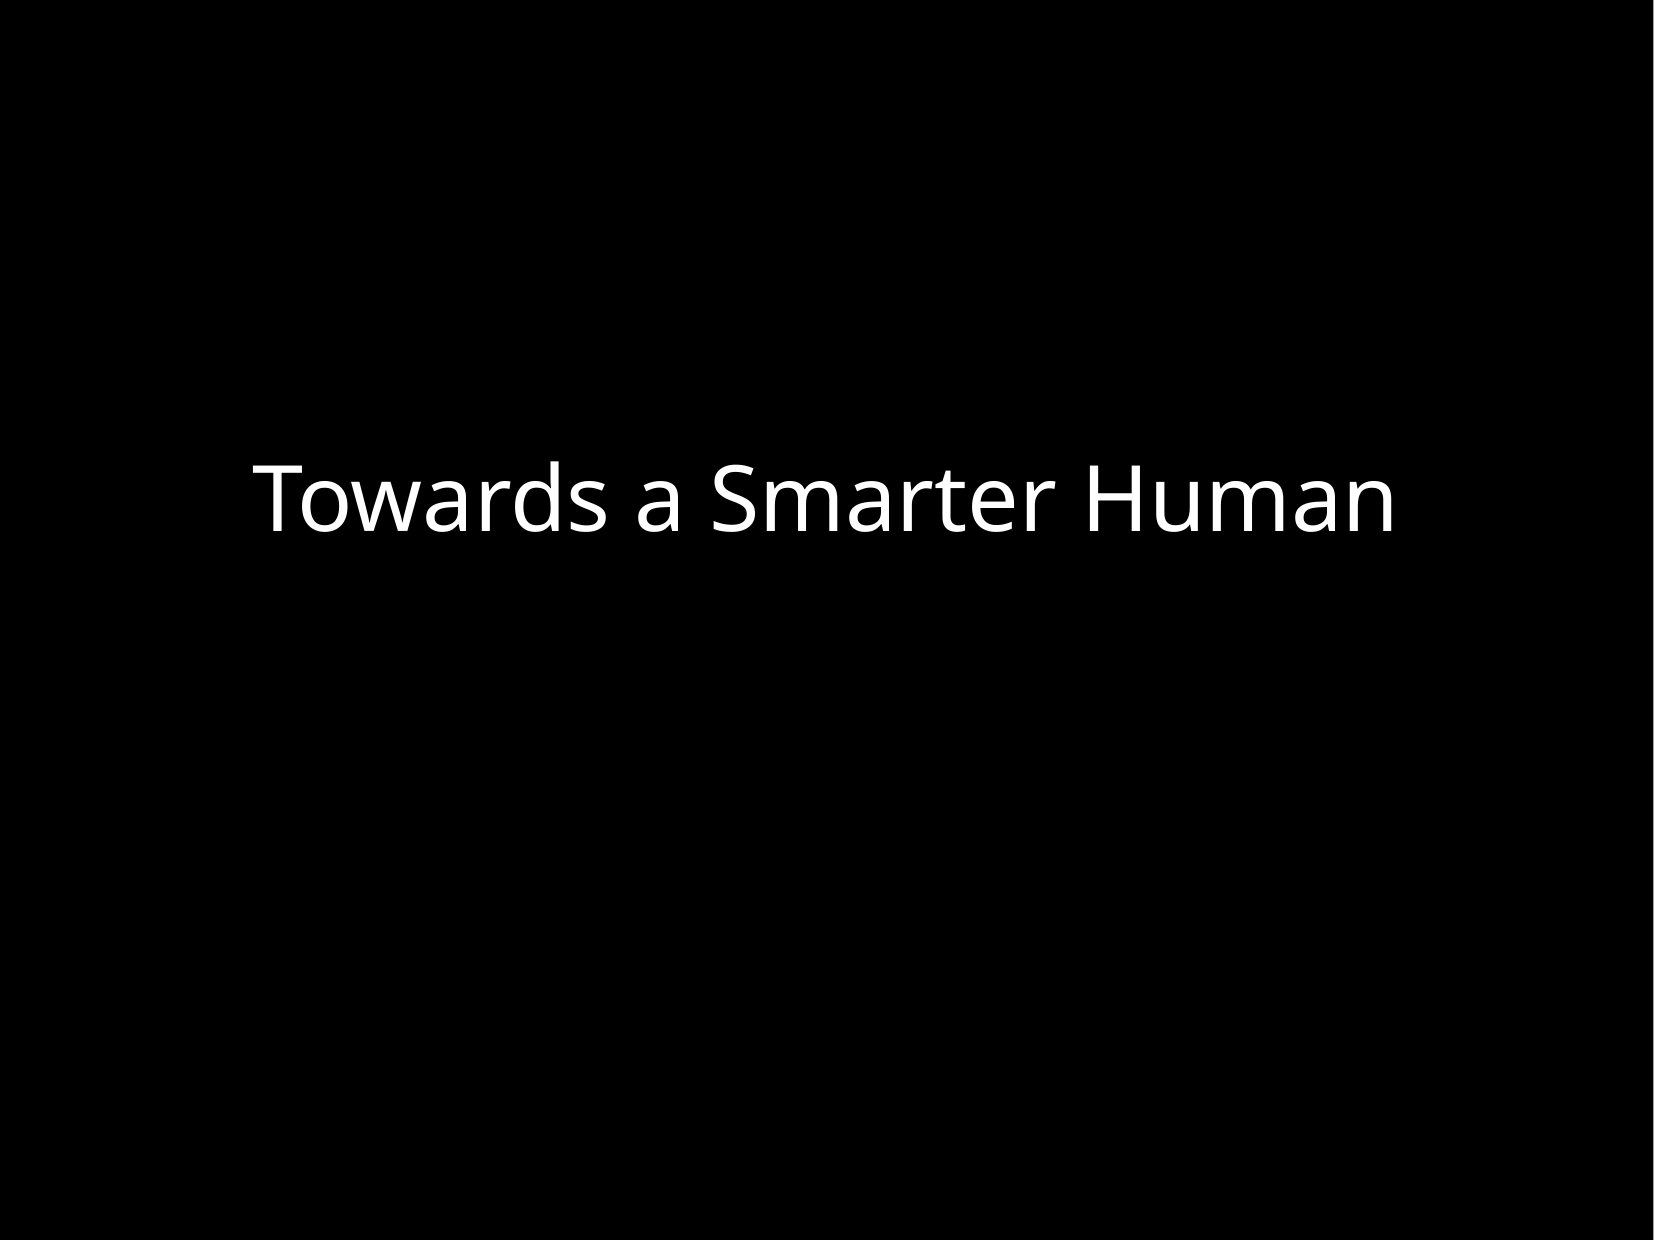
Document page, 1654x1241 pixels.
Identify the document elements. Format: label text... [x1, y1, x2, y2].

title Towards a Smarter Human [82, 399, 1571, 592]
